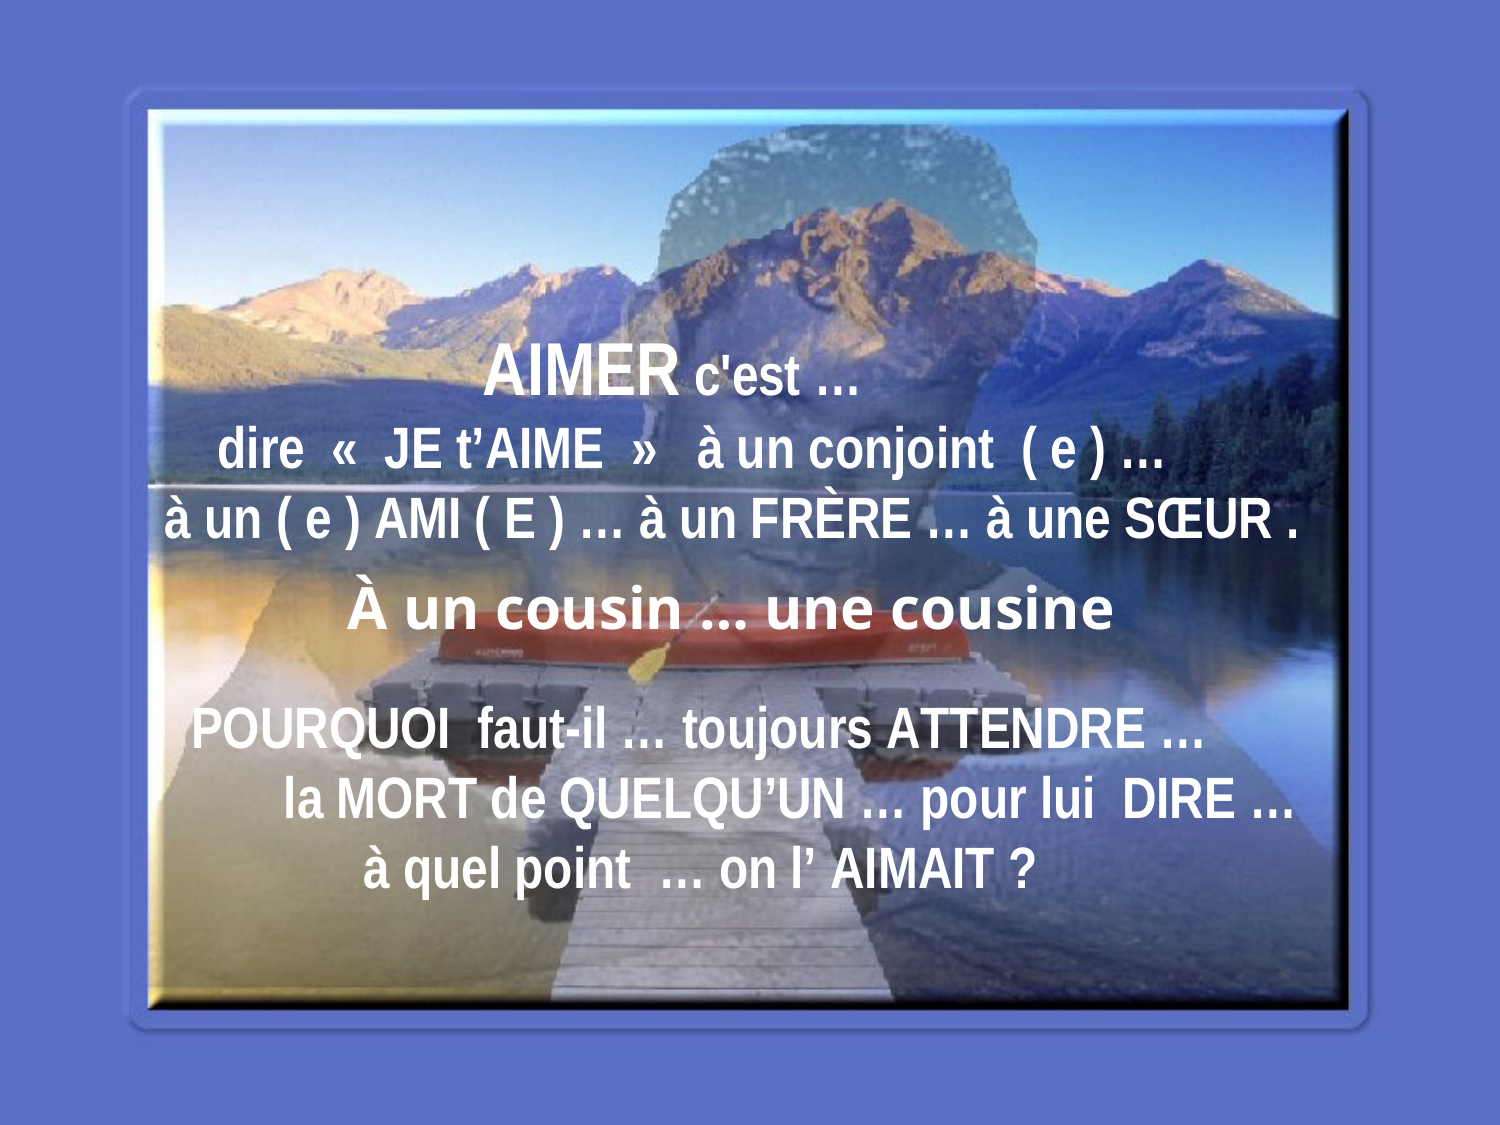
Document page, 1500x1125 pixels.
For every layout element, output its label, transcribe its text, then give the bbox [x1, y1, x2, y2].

text_box À un cousin … une cousine [174, 575, 1288, 638]
text_box AIMER c'est … dire « JE t’AIME » à un conjoint ( e ) … à un ( e ) AMI ( E ) … à un FRÈRE … à une SŒUR . POURQUOI faut-il … toujours ATTENDRE … la MORT de QUELQU’UN … pour lui DIRE … à quel point … on l’ AIMAIT ? [149, 312, 1325, 908]
picture [0, 0, 1500, 1125]
